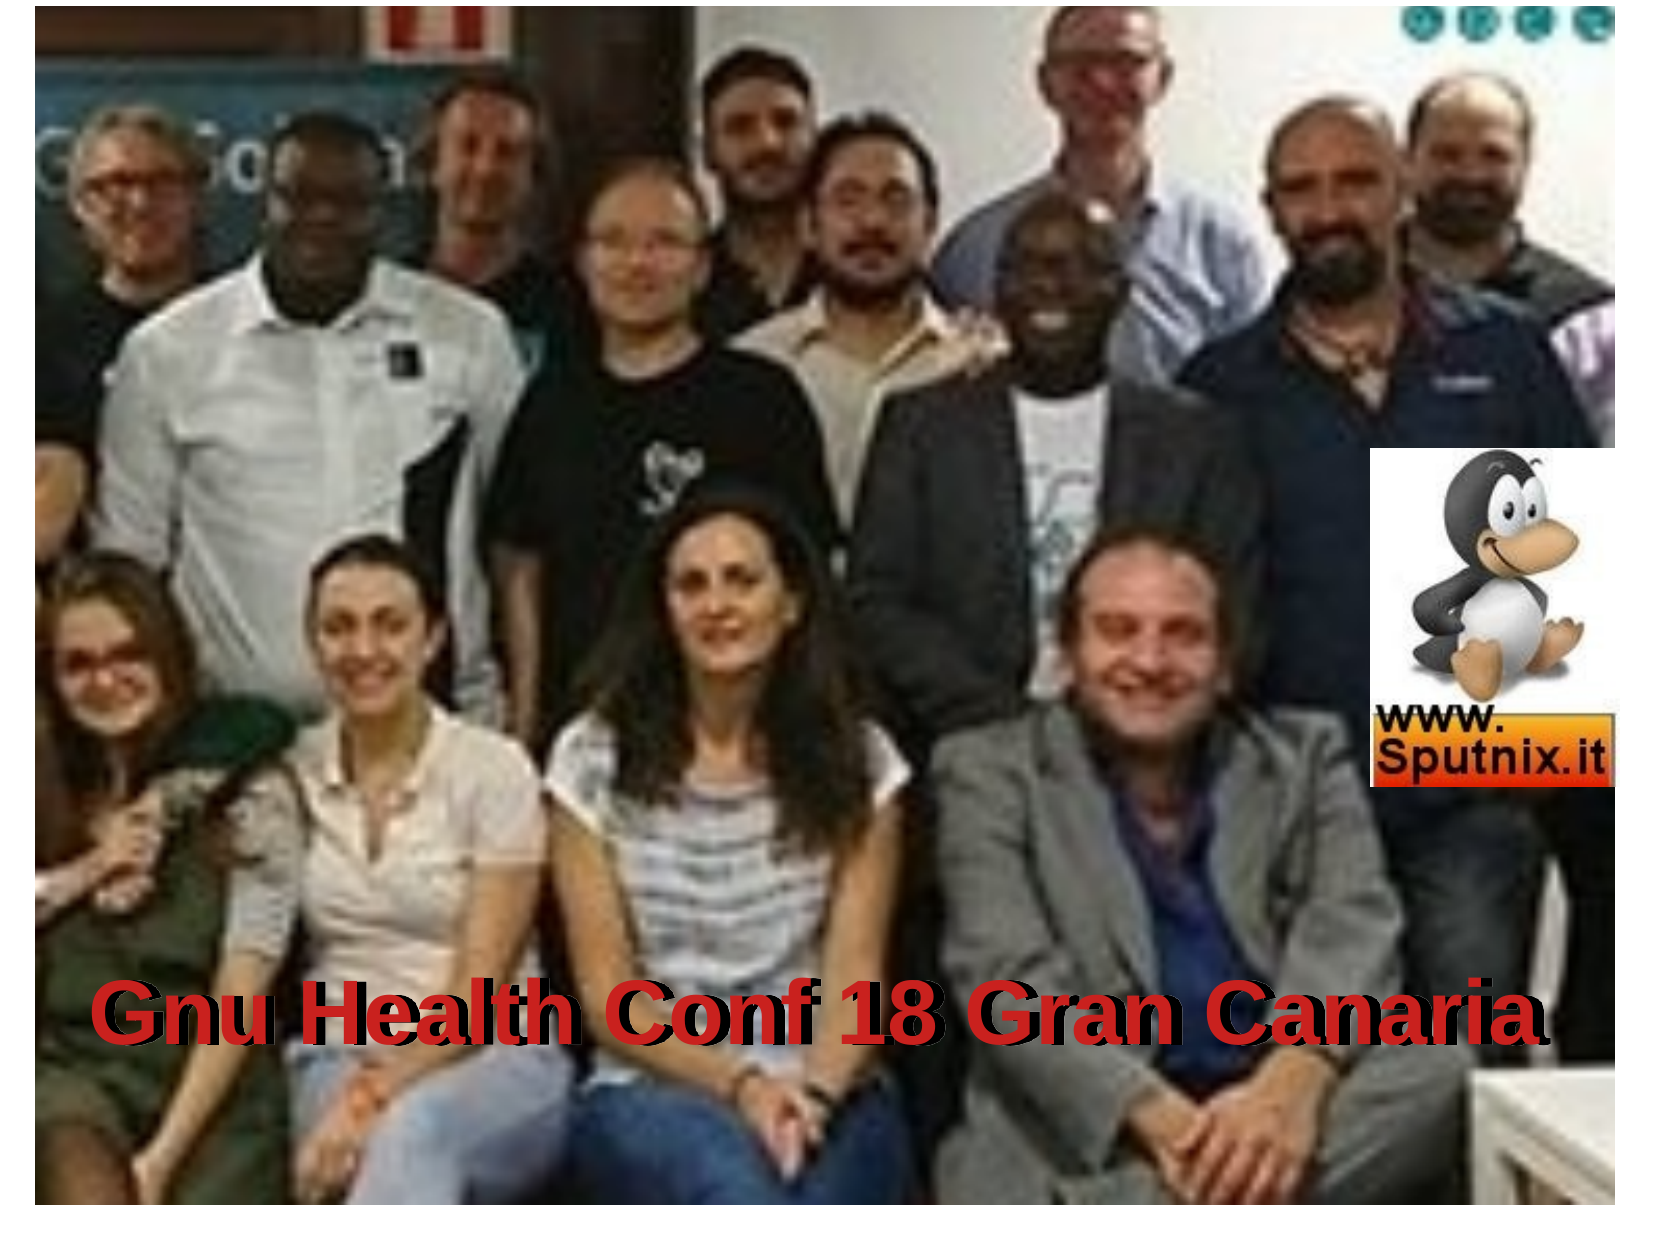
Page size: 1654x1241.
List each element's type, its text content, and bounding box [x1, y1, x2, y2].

picture [35, 6, 1620, 1205]
title Gnu Health Conf 18 Gran Canaria [70, 909, 1560, 1117]
